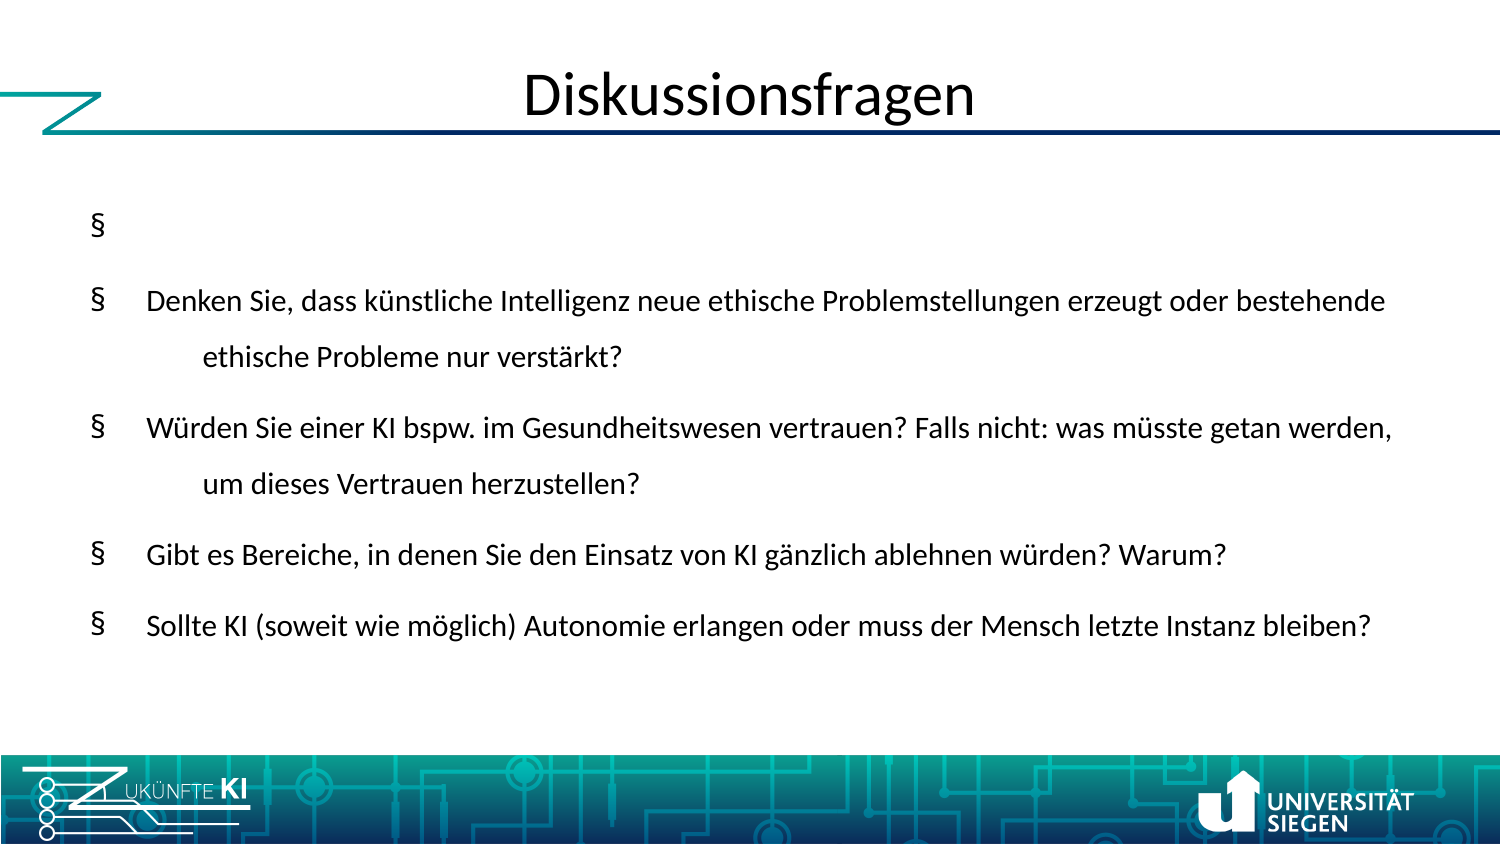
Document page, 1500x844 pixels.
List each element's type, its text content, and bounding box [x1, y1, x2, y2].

title Diskussionsfragen [75, 20, 1426, 161]
list Denken Sie, dass künstliche Intelligenz neue ethische Problemstellungen erzeugt oder bestehende ethische Probleme nur verstärkt? Würden Sie einer KI bspw. im Gesundheitswesen vertrauen? Falls nicht: was müsste getan werden, um dieses Vertrauen herzustellen? Gibt es Bereiche, in denen Sie den Einsatz von KI gänzlich ablehnen würden? Warum? Sollte KI (soweit wie möglich) Autonomie erlangen oder muss der Mensch letzte Instanz bleiben? [75, 196, 1426, 754]
